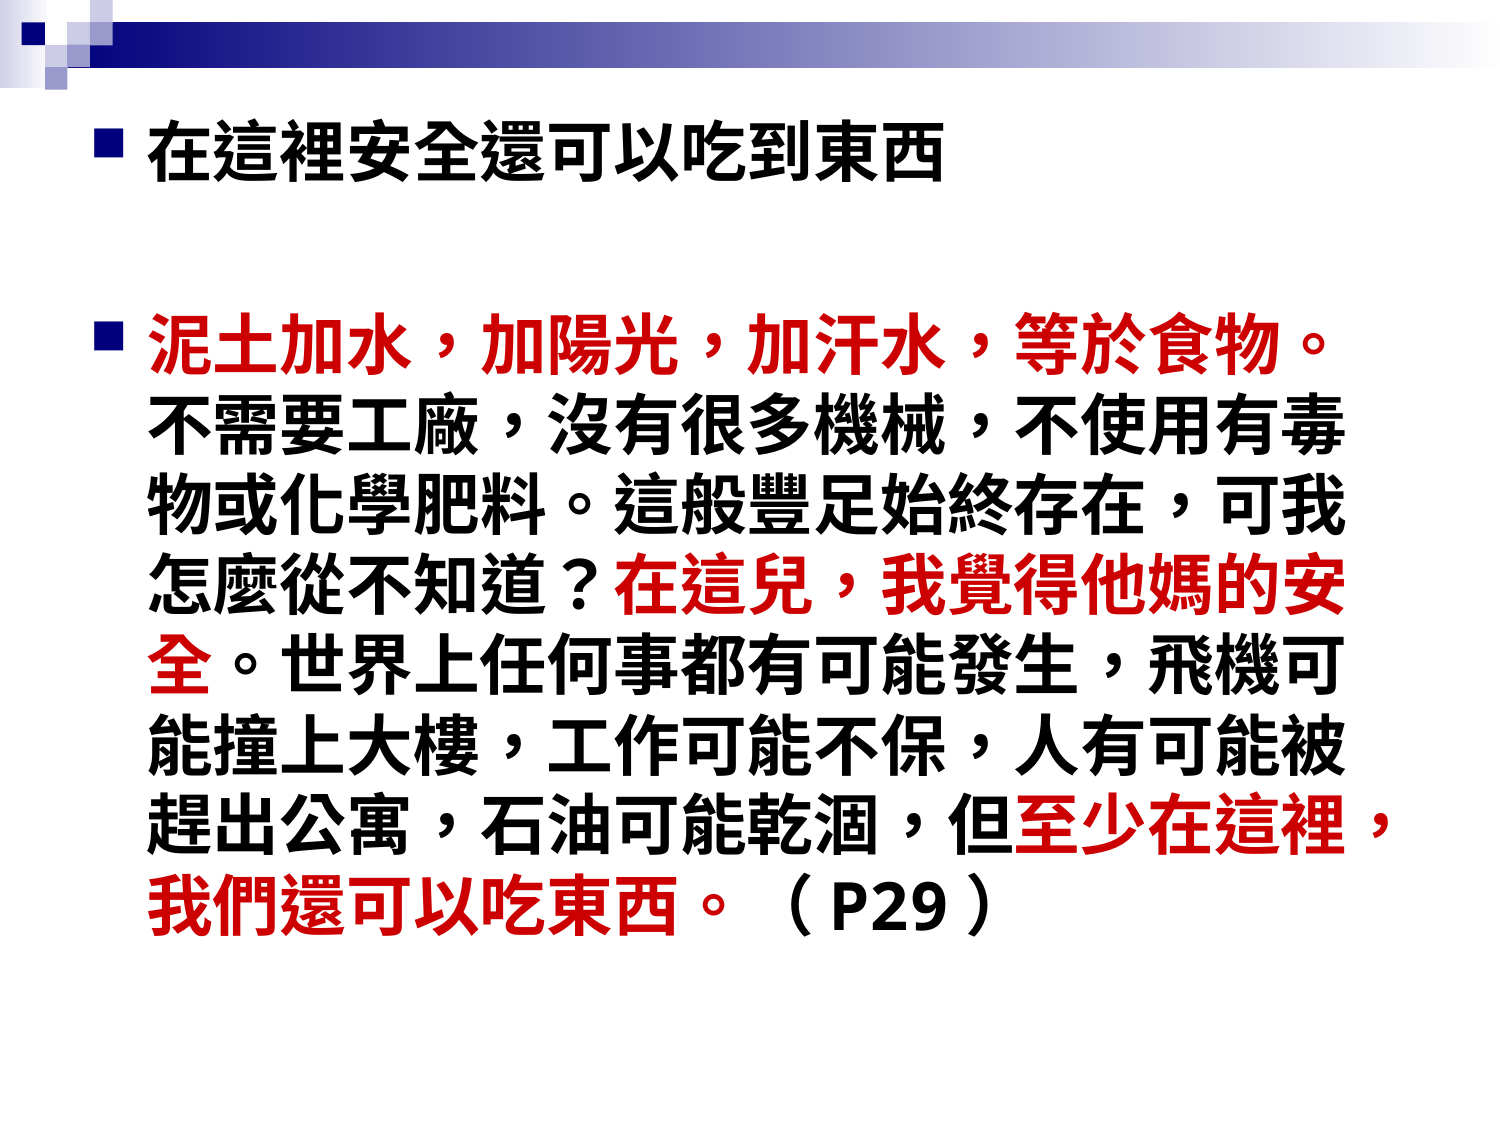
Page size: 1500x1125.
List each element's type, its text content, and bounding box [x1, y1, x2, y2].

list 在這裡安全還可以吃到東西 泥土加水，加陽光，加汗水，等於食物。不需要工廠，沒有很多機械，不使用有毒物或化學肥料。這般豐足始終存在，可我怎麼從不知道？在這兒，我覺得他媽的安全。世界上任何事都有可能發生，飛機可能撞上大樓，工作可能不保，人有可能被趕出公寓，石油可能乾涸，但至少在這裡，我們還可以吃東西。（P29） [75, 101, 1426, 963]
